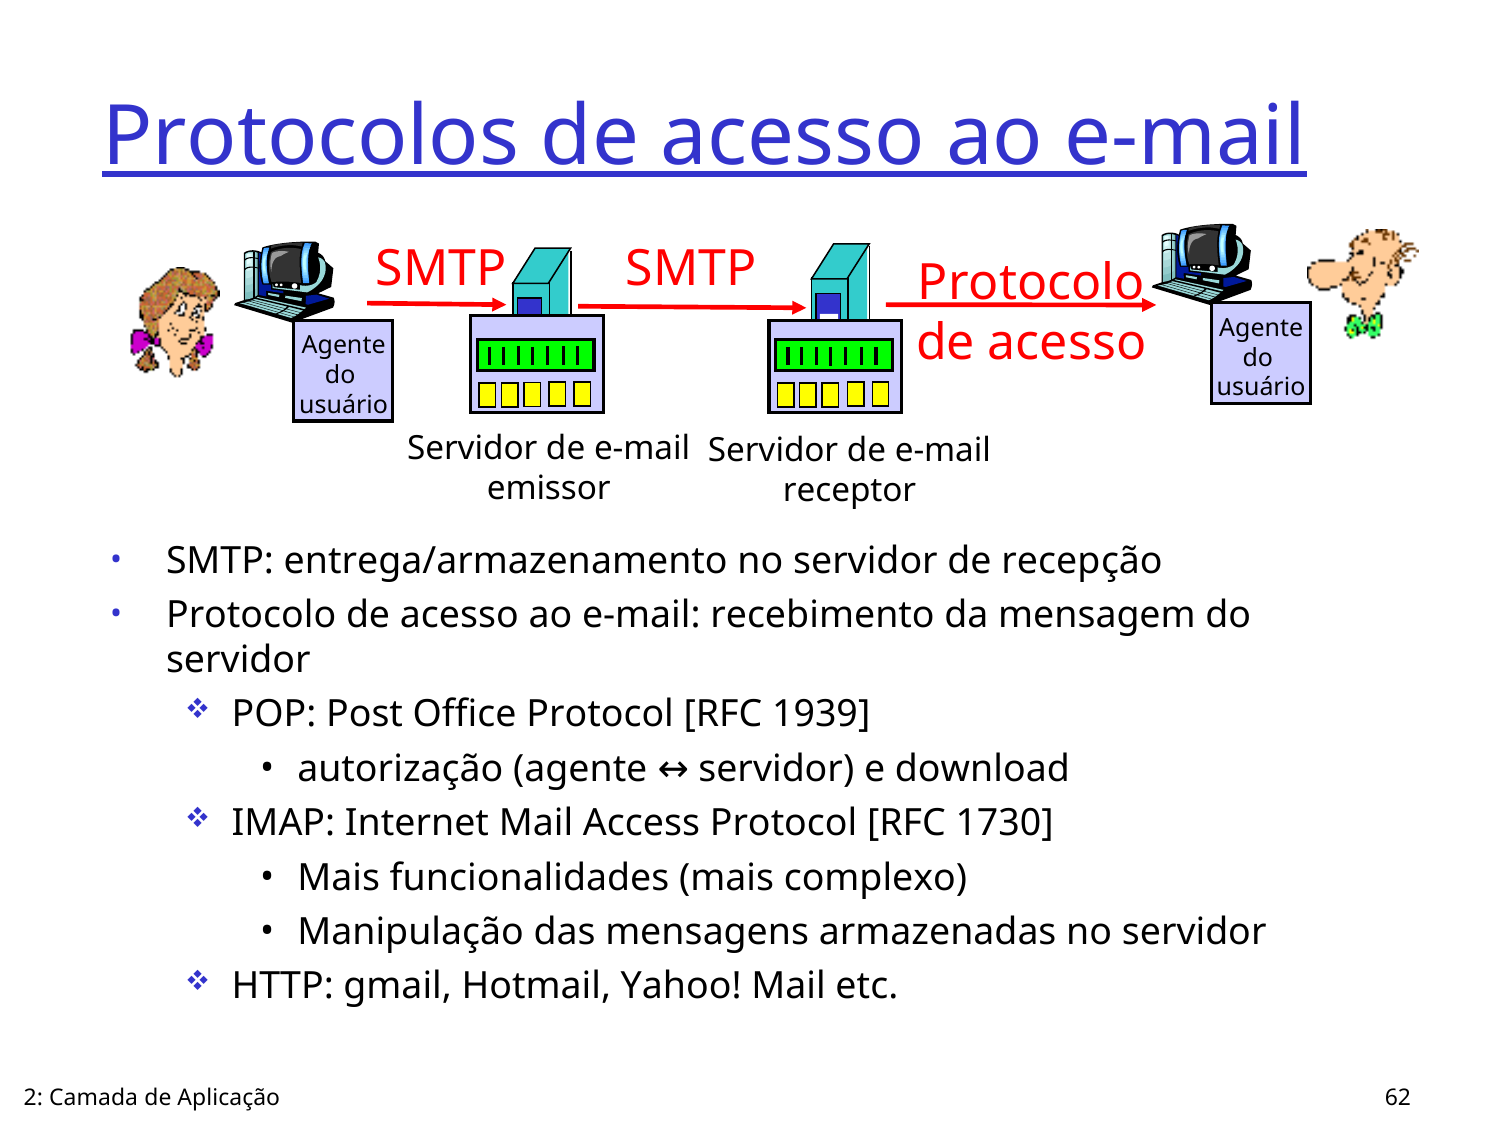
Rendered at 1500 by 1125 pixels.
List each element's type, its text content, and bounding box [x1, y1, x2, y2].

text_box Servidor de e-mail receptor [693, 420, 1007, 516]
picture [1151, 223, 1254, 305]
text_box Agente do usuário [1201, 303, 1321, 409]
text_box [470, 248, 604, 413]
picture [234, 240, 337, 323]
text_box Servidor de e-mail emissor [392, 418, 706, 515]
text_box Agente do usuário [284, 321, 403, 427]
text_box SMTP [360, 227, 522, 304]
text_box [769, 243, 902, 413]
picture [127, 267, 220, 382]
text_box SMTP [610, 227, 772, 304]
picture [1307, 229, 1419, 344]
text_box Protocolo de acesso [901, 241, 1162, 378]
title Protocolos de acesso ao e-mail [87, 37, 1406, 225]
list SMTP: entrega/armazenamento no servidor de recepção Protocolo de acesso ao e-mail: recebimento da mensagem do servidor POP: Post Office Protocol [RFC 1939] autorização (agente ↔ servidor) e download IMAP: Internet Mail Access Protocol [RFC 1730] Mais funcionalidades (mais complexo) Manipulação das mensagens armazenadas no servidor HTTP: gmail, Hotmail, Yahoo! Mail etc. [95, 528, 1394, 1069]
